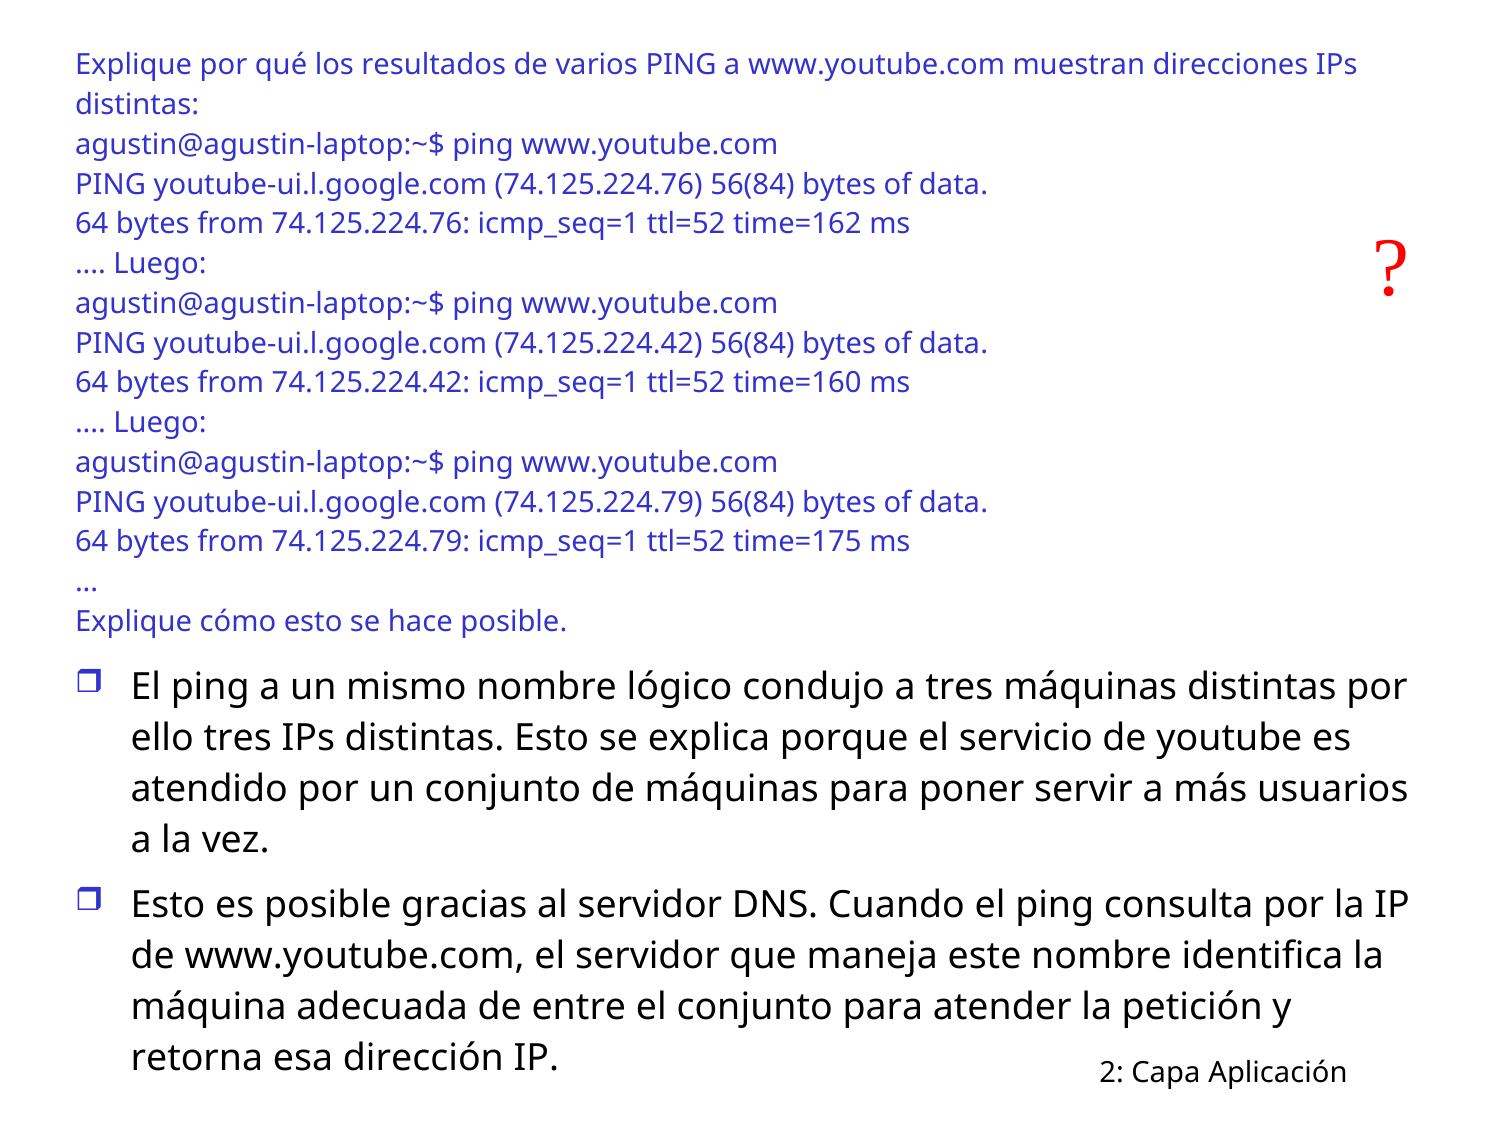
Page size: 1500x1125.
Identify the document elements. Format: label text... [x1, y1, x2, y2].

text_box ? [1357, 205, 1424, 444]
list El ping a un mismo nombre lógico condujo a tres máquinas distintas por ello tres IPs distintas. Esto se explica porque el servicio de youtube es atendido por un conjunto de máquinas para poner servir a más usuarios a la vez. Esto es posible gracias al servidor DNS. Cuando el ping consulta por la IP de www.youtube.com, el servidor que maneja este nombre identifica la máquina adecuada de entre el conjunto para atender la petición y retorna esa dirección IP. [75, 659, 1426, 963]
title Explique por qué los resultados de varios PING a www.youtube.com muestran direcciones IPs distintas: agustin@agustin-laptop:~$ ping www.youtube.com PING youtube-ui.l.google.com (74.125.224.76) 56(84) bytes of data. 64 bytes from 74.125.224.76: icmp_seq=1 ttl=52 time=162 ms .... Luego: agustin@agustin-laptop:~$ ping www.youtube.com PING youtube-ui.l.google.com (74.125.224.42) 56(84) bytes of data. 64 bytes from 74.125.224.42: icmp_seq=1 ttl=52 time=160 ms .... Luego: agustin@agustin-laptop:~$ ping www.youtube.com PING youtube-ui.l.google.com (74.125.224.79) 56(84) bytes of data. 64 bytes from 74.125.224.79: icmp_seq=1 ttl=52 time=175 ms ... Explique cómo esto se hace posible. [75, 113, 1426, 570]
